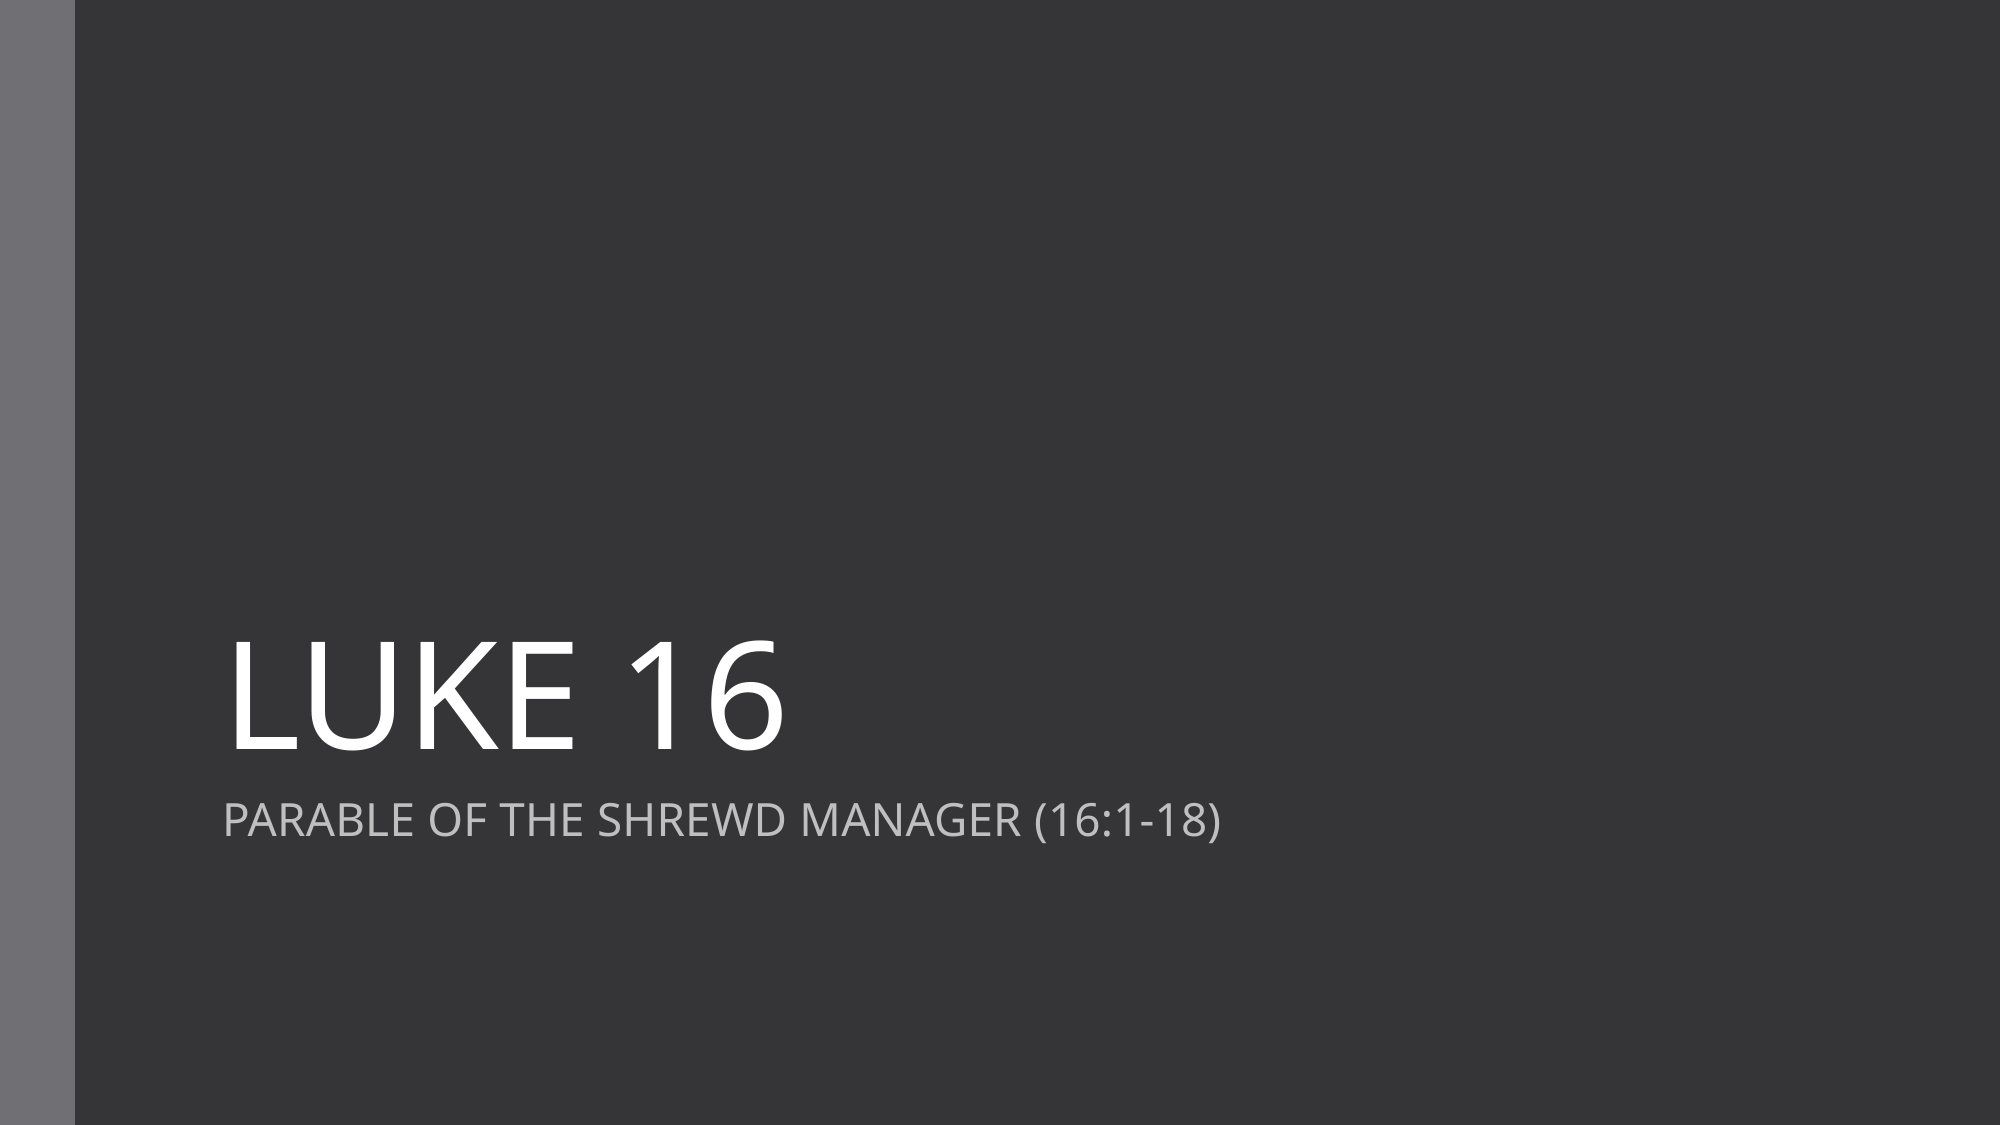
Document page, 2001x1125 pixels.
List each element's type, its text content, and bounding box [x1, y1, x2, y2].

subtitle PARABLE OF THE SHREWD MANAGER (16:1-18) [206, 787, 1752, 1066]
title LUKE 16 [206, 124, 1752, 787]
